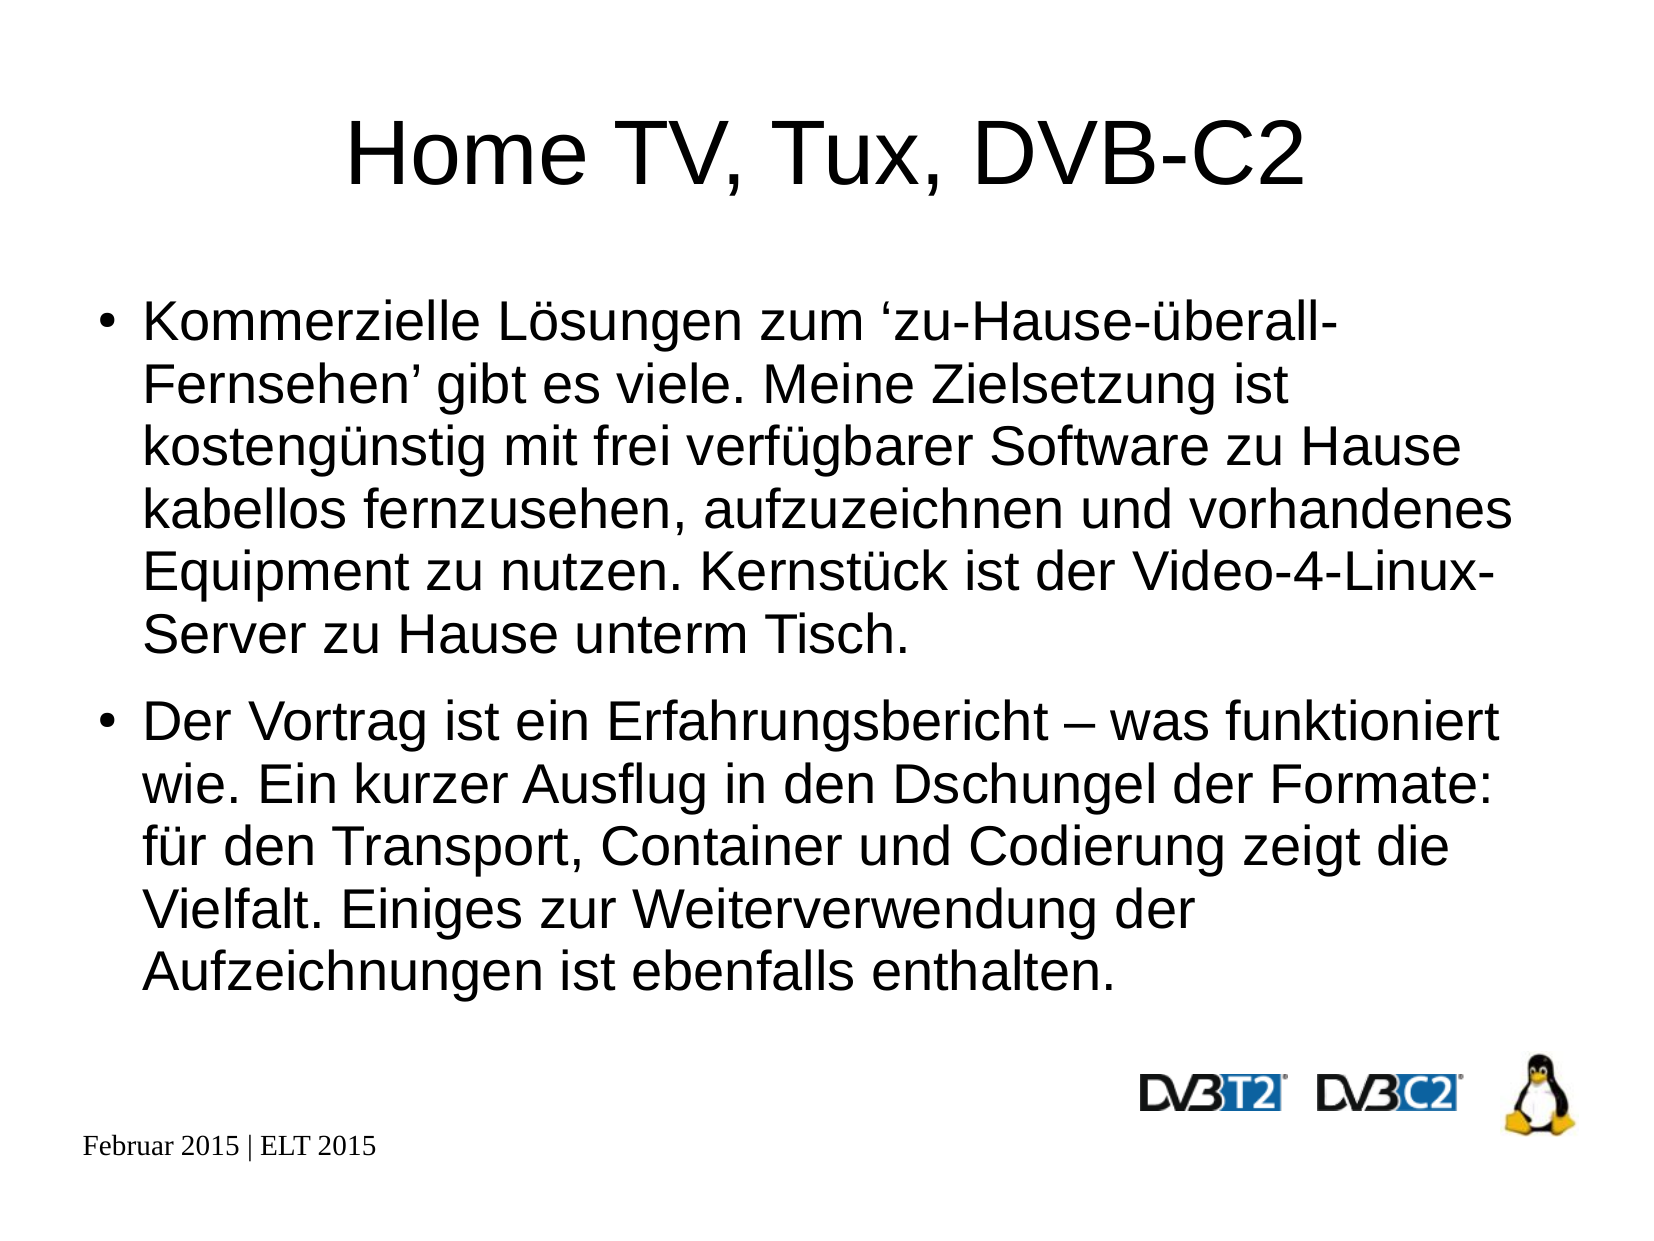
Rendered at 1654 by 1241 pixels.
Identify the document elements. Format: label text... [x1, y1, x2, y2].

picture [1140, 1074, 1288, 1111]
picture [1317, 1074, 1465, 1111]
title Home TV, Tux, DVB-C2 [82, 49, 1571, 257]
list Kommerzielle Lösungen zum ‘zu-Hause-überall-Fernsehen’ gibt es viele. Meine Zielsetzung ist kostengünstig mit frei verfügbarer Software zu Hause kabellos fernzusehen, aufzuzeichnen und vorhandenes Equipment zu nutzen. Kernstück ist der Video-4-Linux-Server zu Hause unterm Tisch. Der Vortrag ist ein Erfahrungsbericht – was funktioniert wie. Ein kurzer Ausflug in den Dschungel der Formate: für den Transport, Container und Codierung zeigt die Vielfalt. Einiges zur Weiterverwendung der Aufzeichnungen ist ebenfalls enthalten. [82, 290, 1571, 1010]
picture [1500, 1051, 1579, 1137]
